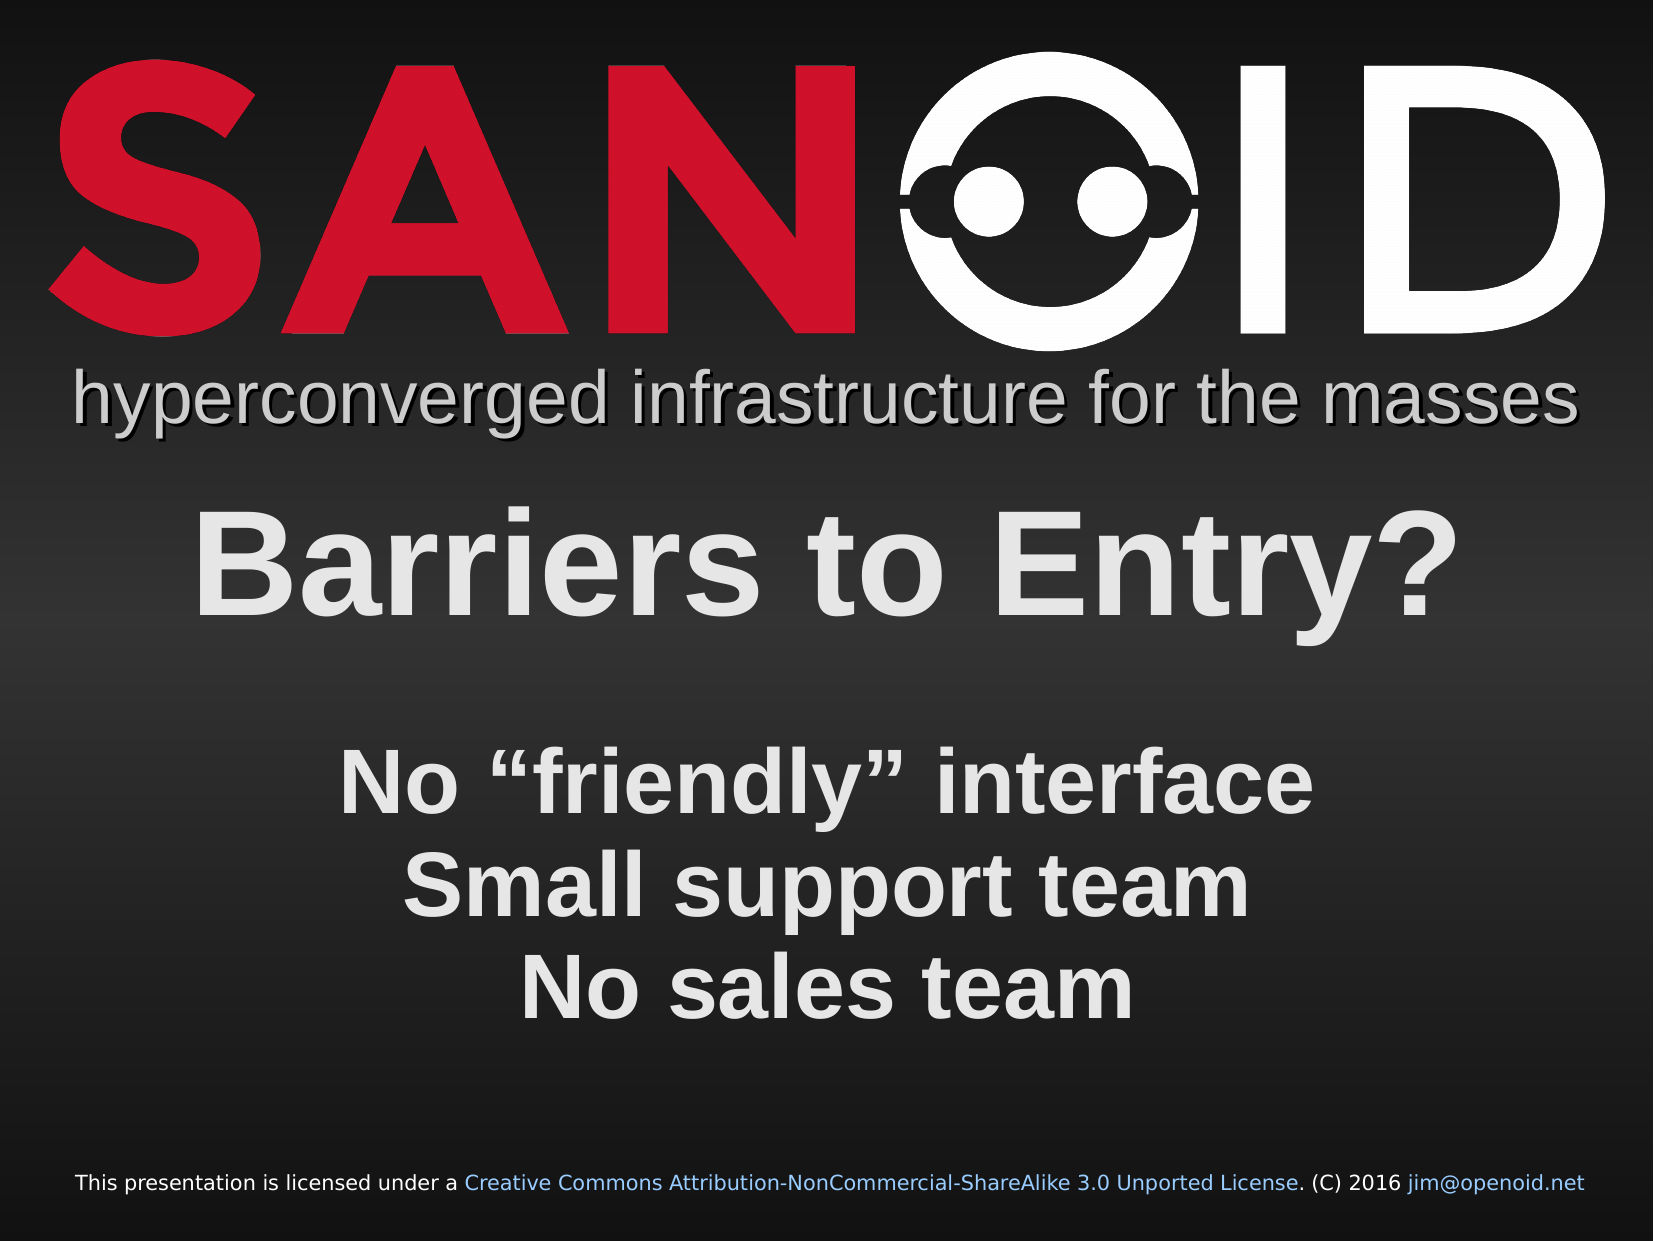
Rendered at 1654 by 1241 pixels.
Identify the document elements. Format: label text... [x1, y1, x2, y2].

picture [15, 14, 1638, 75]
title Barriers to Entry? [3, 75, 1653, 450]
title No “friendly” interface Small support team No sales team [3, 450, 1653, 1241]
